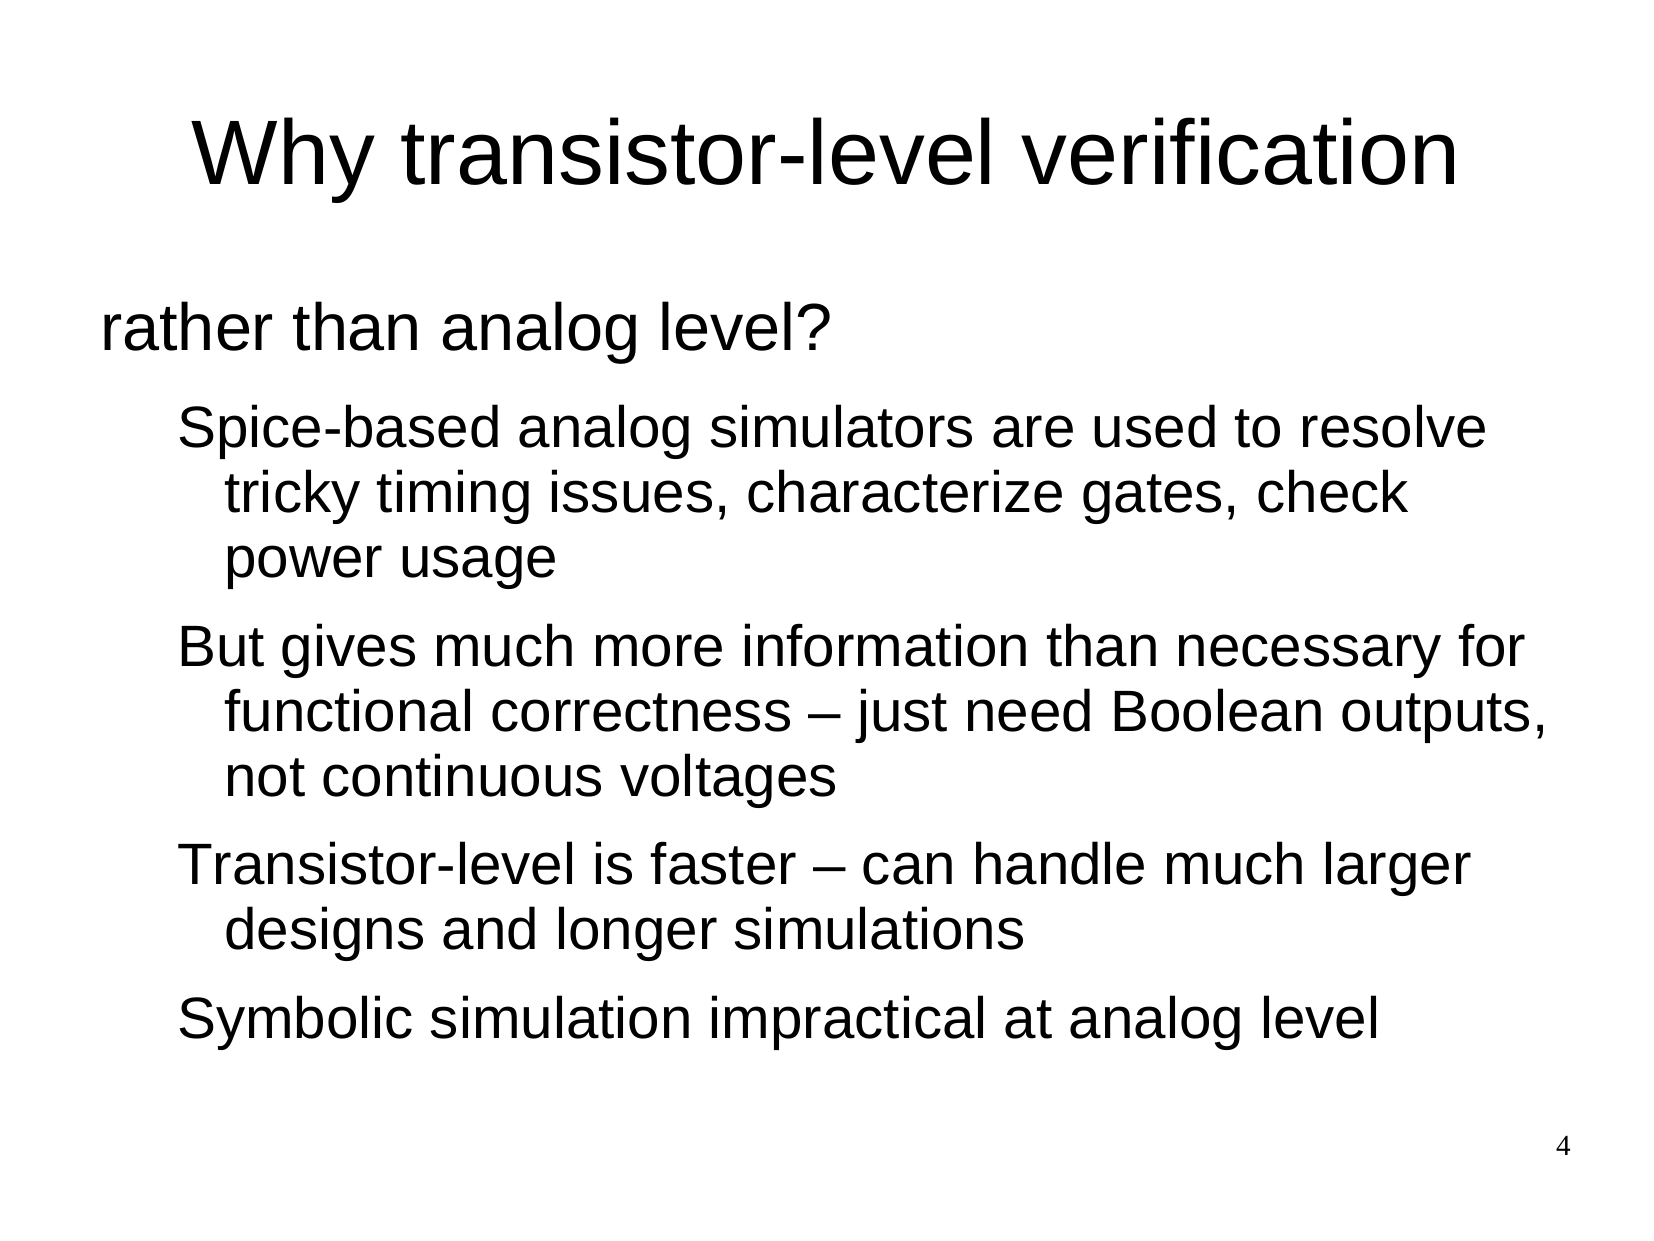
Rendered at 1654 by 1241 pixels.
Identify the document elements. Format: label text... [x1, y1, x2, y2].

list rather than analog level? Spice-based analog simulators are used to resolve tricky timing issues, characterize gates, check power usage But gives much more information than necessary for functional correctness – just need Boolean outputs, not continuous voltages Transistor-level is faster – can handle much larger designs and longer simulations Symbolic simulation impractical at analog level [82, 290, 1571, 1094]
title Why transistor-level verification [82, 56, 1571, 250]
